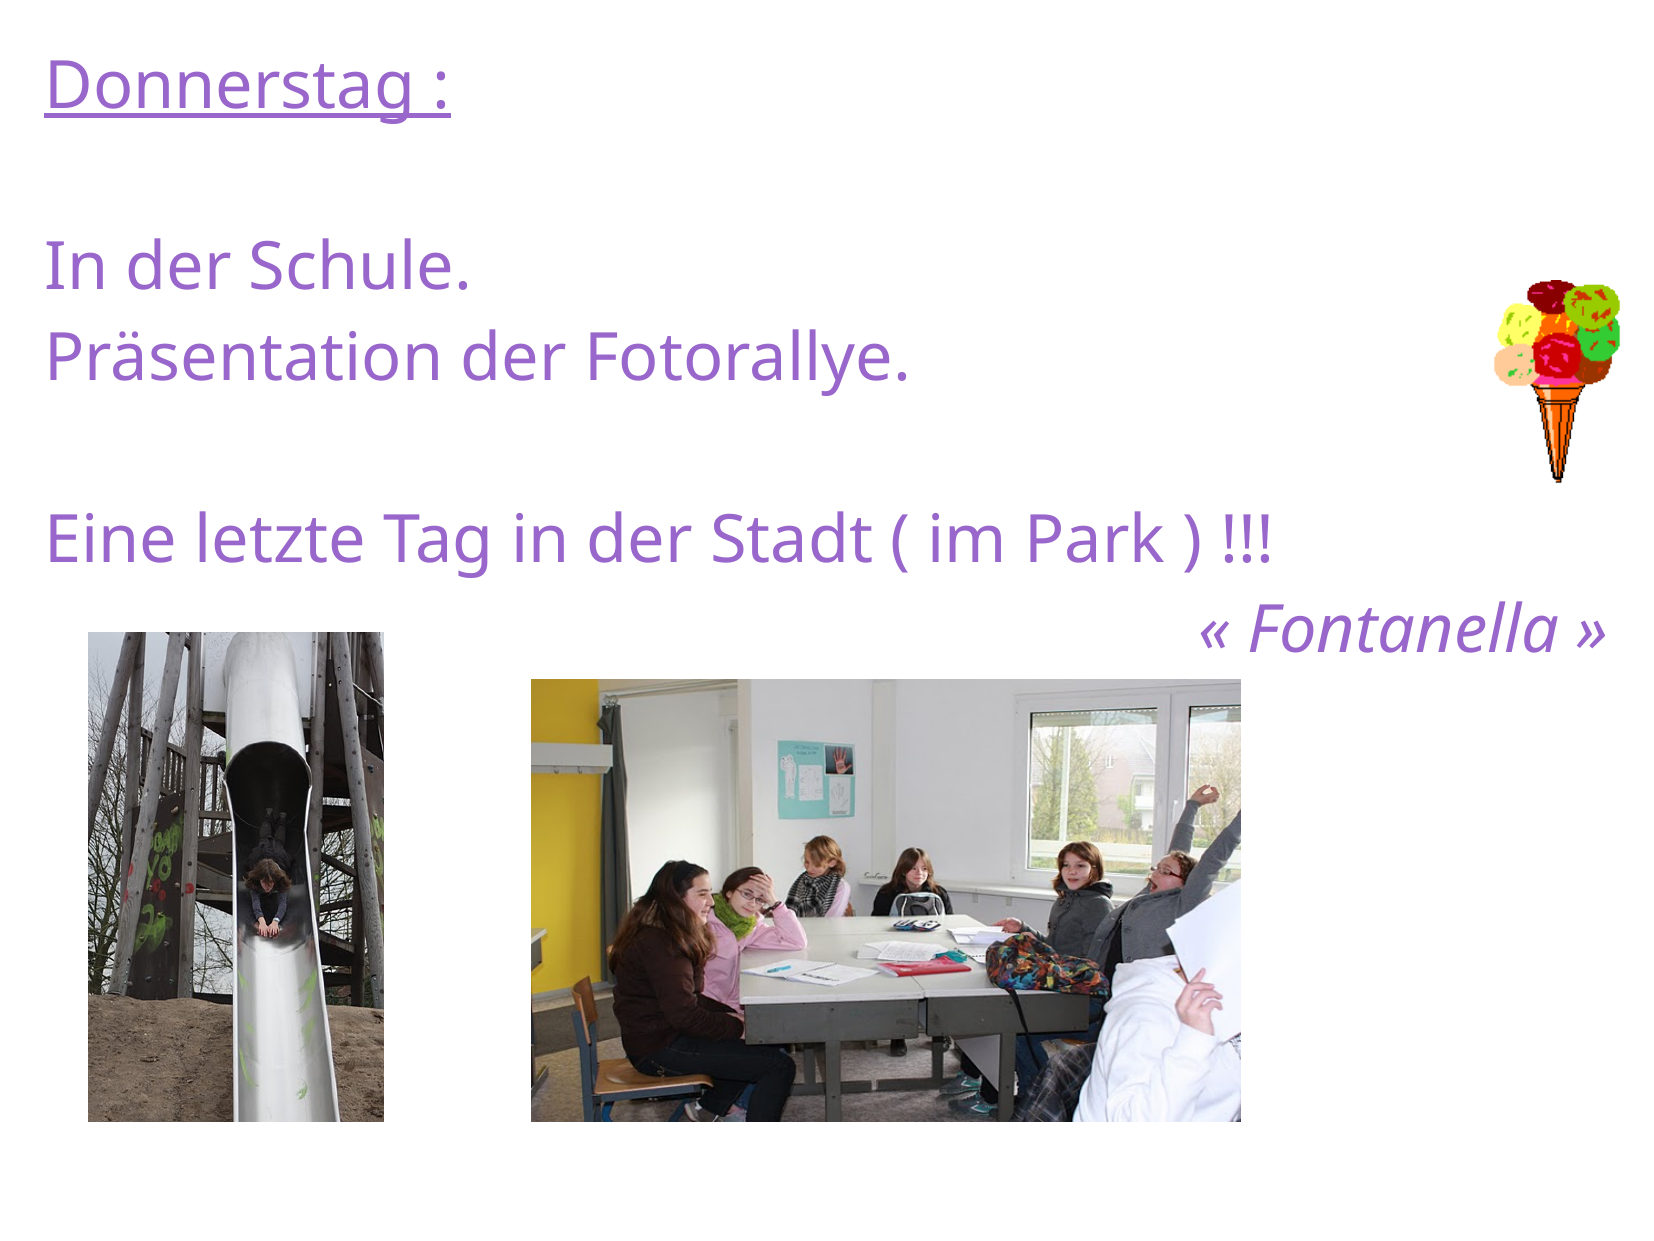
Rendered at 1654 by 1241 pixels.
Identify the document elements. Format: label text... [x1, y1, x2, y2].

picture [88, 632, 384, 1123]
text_box Donnerstag : In der Schule. Präsentation der Fotorallye. Eine letzte Tag in der Stadt ( im Park ) !!! « Fontanella » [29, 29, 1625, 695]
picture [531, 679, 1241, 1123]
picture [1477, 280, 1625, 502]
